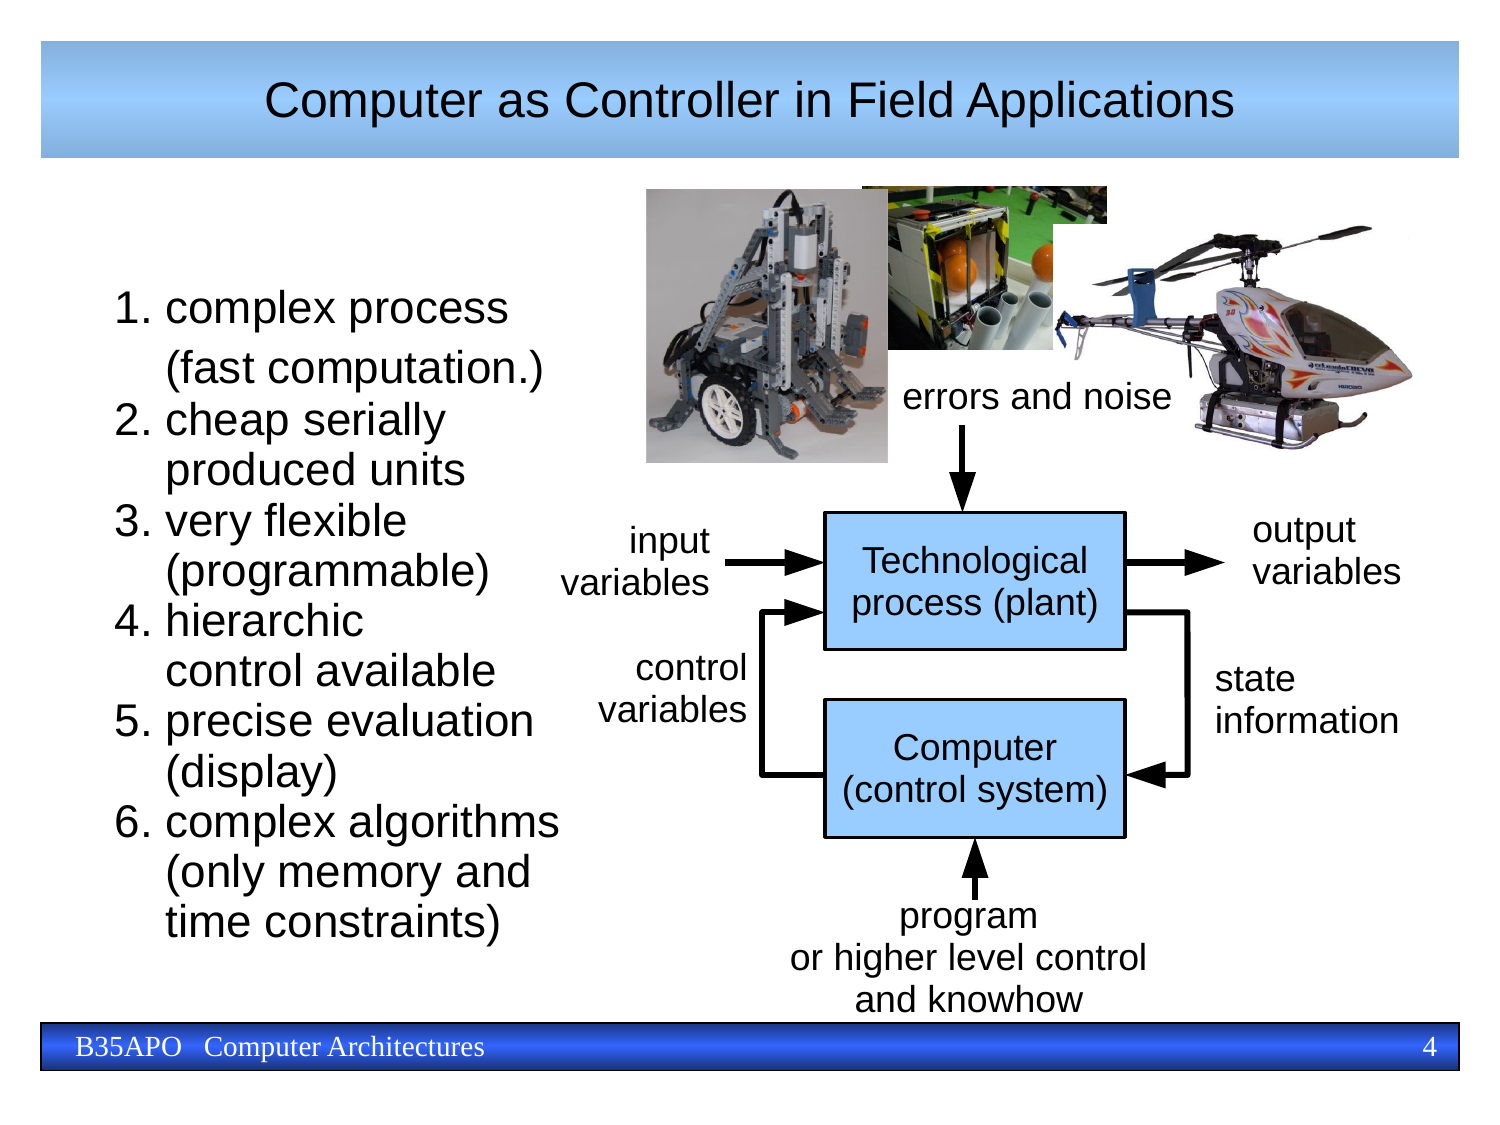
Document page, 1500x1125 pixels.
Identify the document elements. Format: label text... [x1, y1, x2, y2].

text_box errors and noise [862, 368, 1213, 425]
text_box output variables [1237, 501, 1438, 601]
text_box 1. complex process (fast computation.) 2. cheap serially produced units 3. very flexible (programmable) 4. hierarchic control available 5. precise evaluation (display)‏ 6. complex algorithms (only memory and time constraints)‏ [99, 274, 588, 950]
text_box control variables [562, 638, 763, 738]
text_box input variables [525, 512, 725, 612]
text_box state information [1200, 649, 1426, 749]
text_box Technological process (plant) [825, 512, 1126, 650]
picture [646, 186, 1413, 463]
title Computer as Controller in Field Applications [41, 41, 1459, 158]
text_box program or higher level control and knowhow [750, 887, 1188, 1029]
text_box Computer (control system) [825, 699, 1126, 838]
